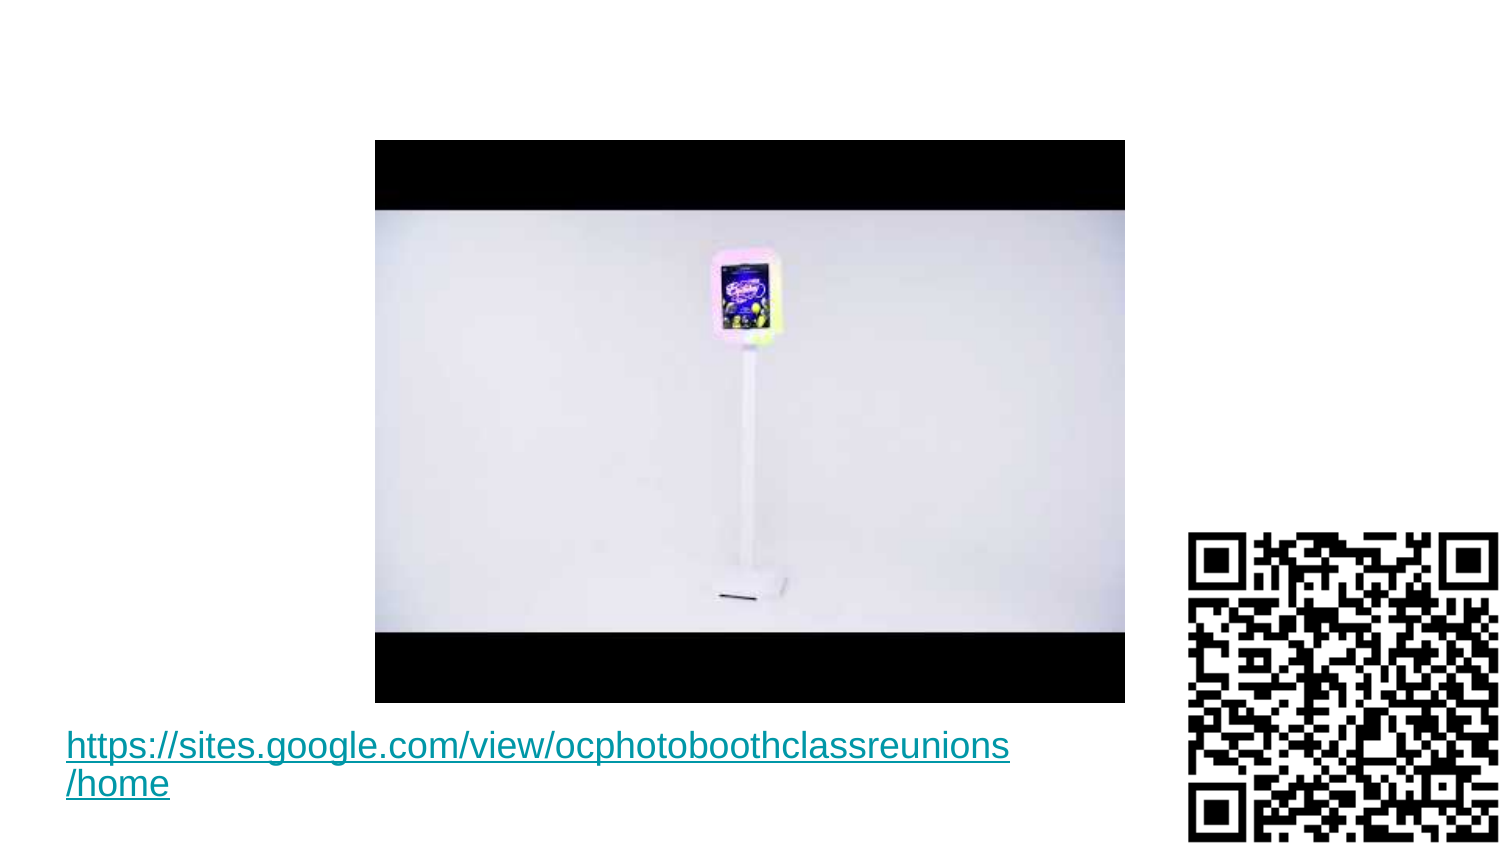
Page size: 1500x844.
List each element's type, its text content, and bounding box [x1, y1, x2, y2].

list https://sites.google.com/view/ocphotoboothclassreunions/home [51, 694, 1036, 794]
picture [375, 140, 1125, 704]
picture [1187, 531, 1500, 844]
